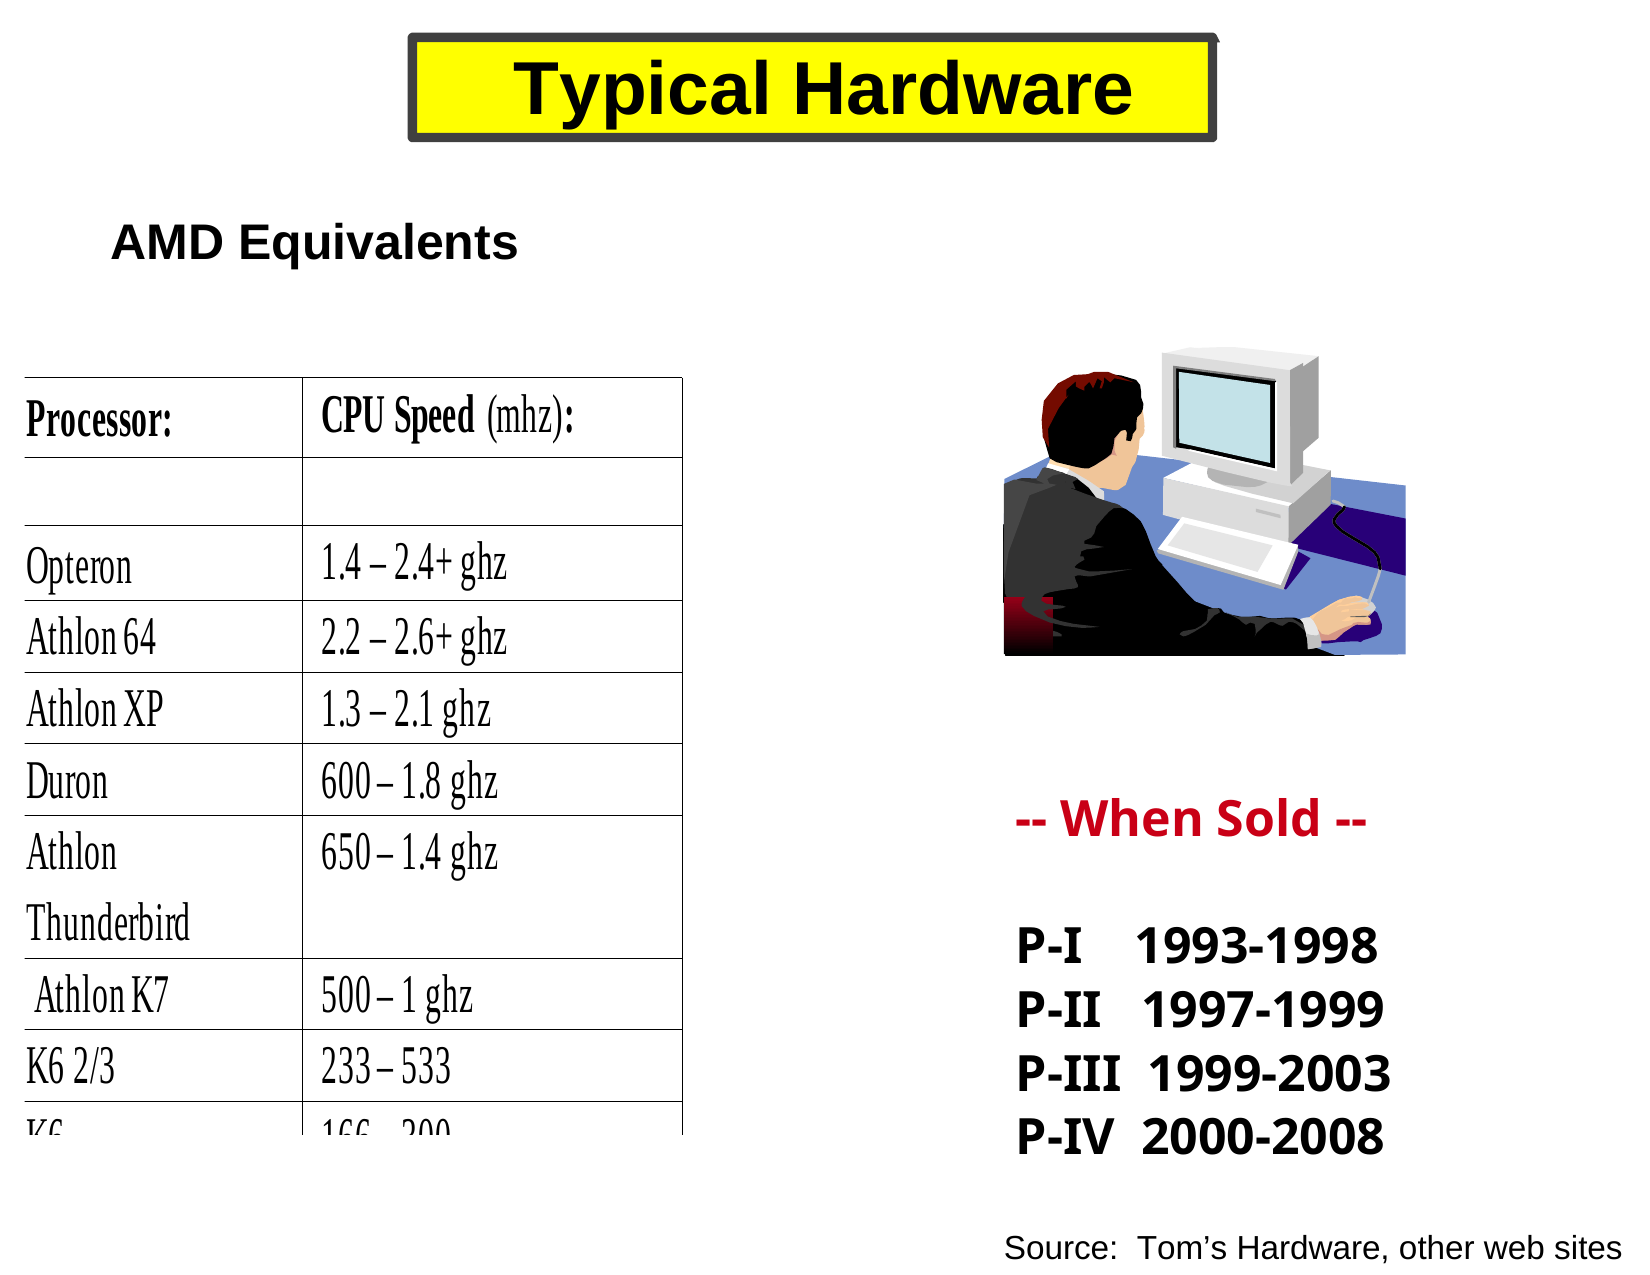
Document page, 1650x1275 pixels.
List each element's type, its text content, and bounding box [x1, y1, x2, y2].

chart [999, 347, 1413, 661]
text_box -- When Sold -- P-I 1993-1998 P-II 1997-1999 P-III 1999-2003 P-IV 2000-2008 [1000, 775, 1395, 1173]
text_box Typical Hardware [498, 31, 1150, 138]
text_box [412, 37, 498, 138]
text_box Source: Tom’s Hardware, other web sites [989, 1218, 1649, 1275]
chart [24, 310, 981, 1141]
text_box AMD Equivalents [95, 201, 535, 277]
text_box [1150, 37, 1213, 138]
